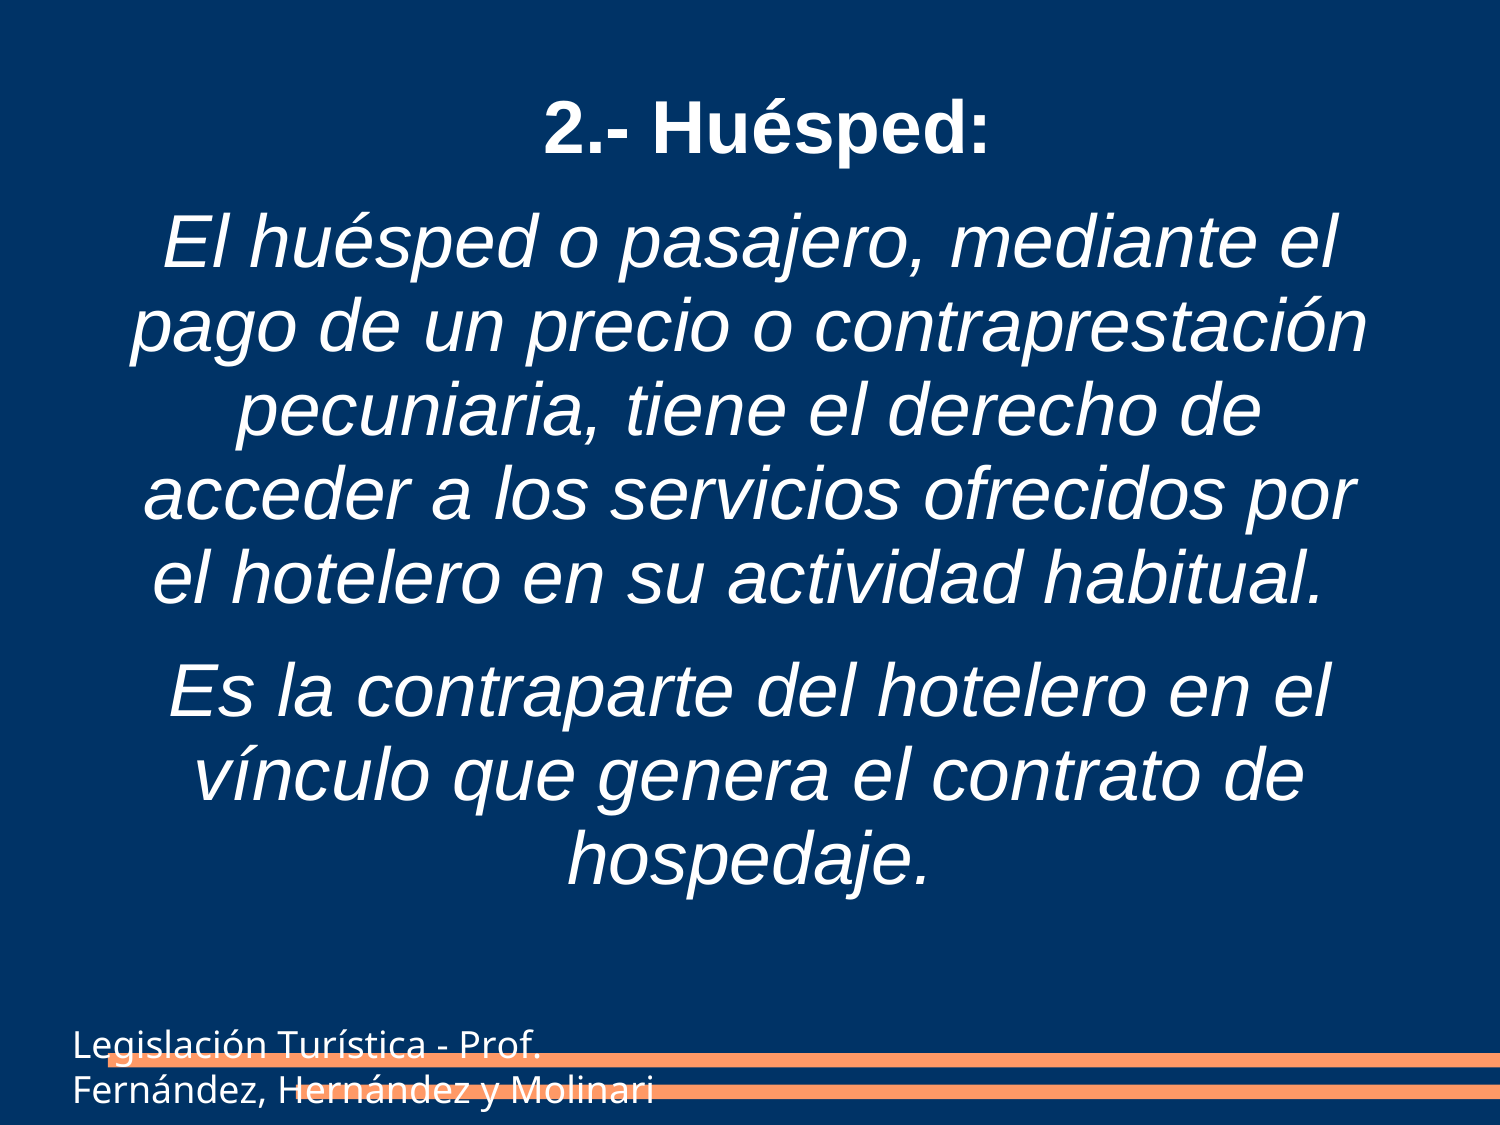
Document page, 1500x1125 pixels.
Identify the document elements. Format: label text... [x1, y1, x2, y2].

subtitle 2.- Huésped: El huésped o pasajero, mediante el pago de un precio o contraprestación pecuniaria, tiene el derecho de acceder a los servicios ofrecidos por el hotelero en su actividad habitual. Es la contraparte del hotelero en el vínculo que genera el contrato de hospedaje. [110, 41, 1392, 945]
footer Legislación Turística - Prof. Fernández, Hernández y Molinari [57, 1013, 756, 1063]
